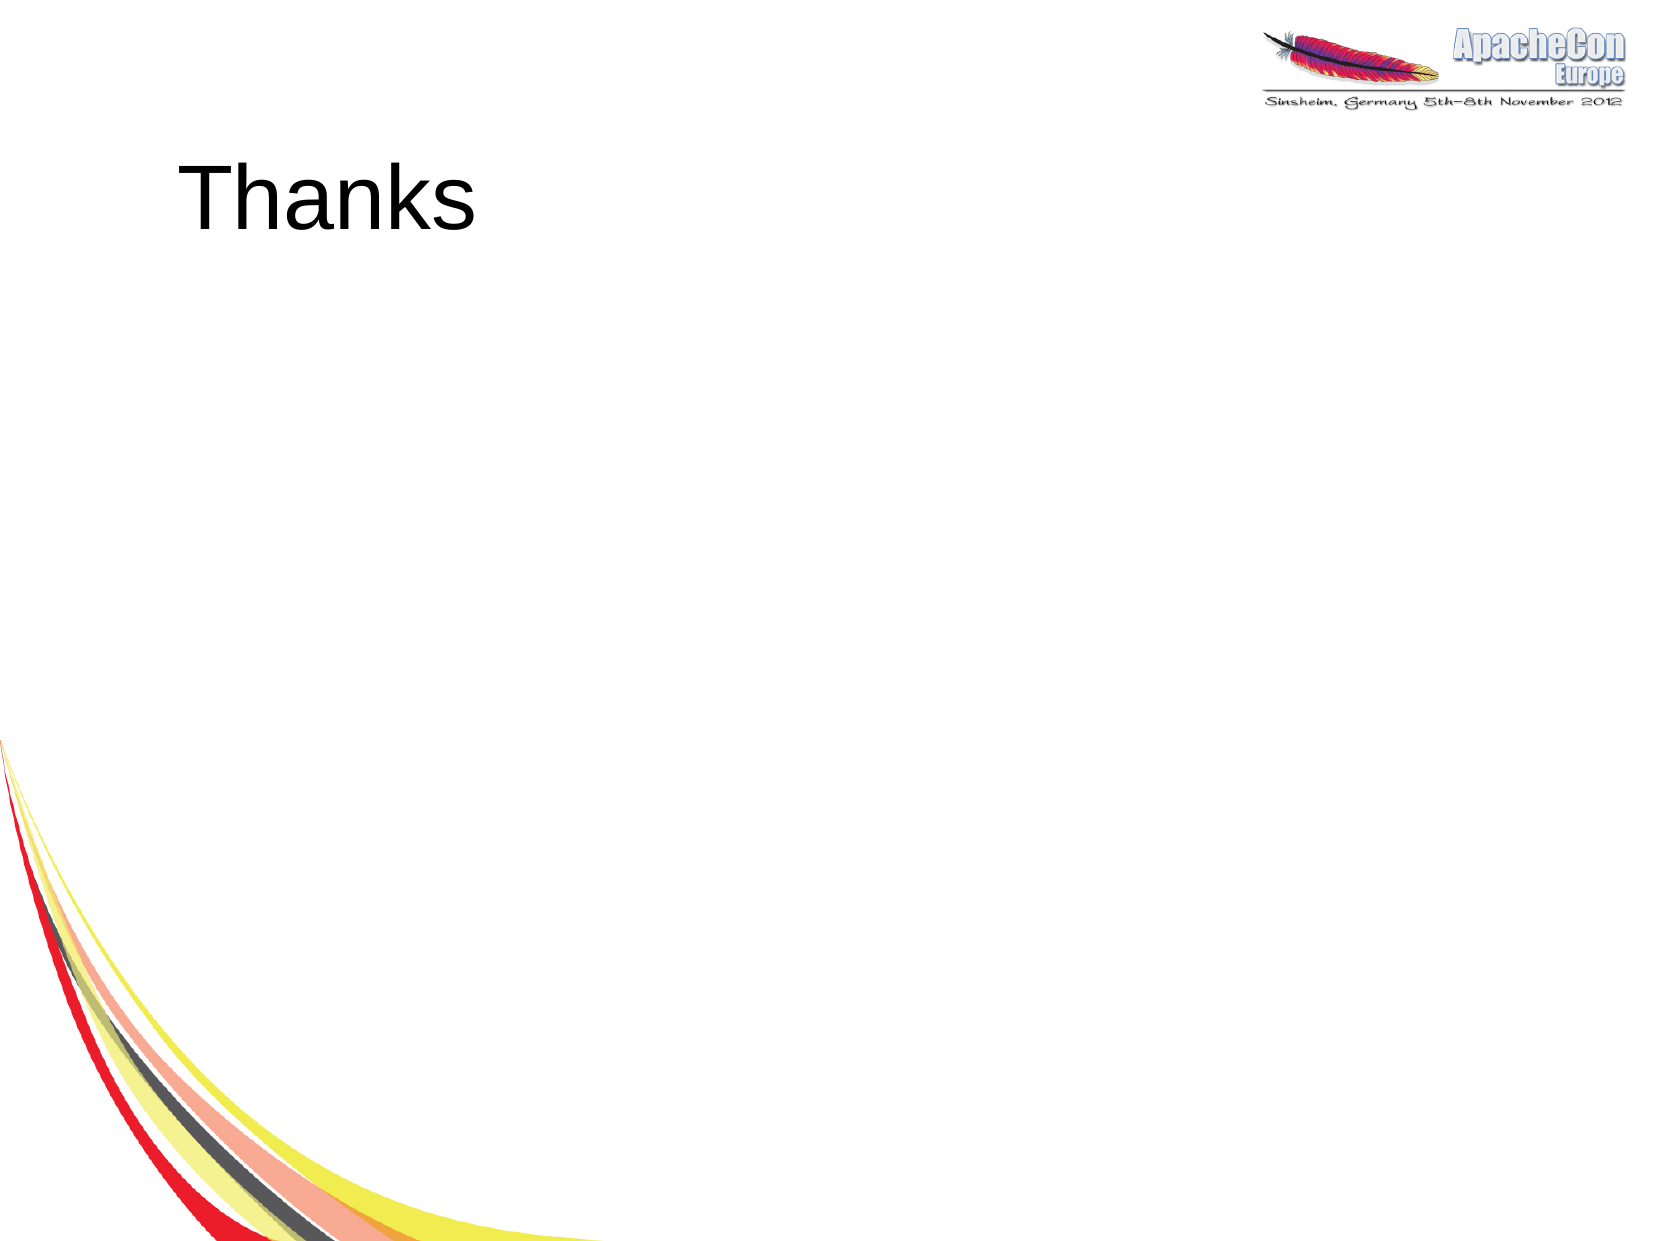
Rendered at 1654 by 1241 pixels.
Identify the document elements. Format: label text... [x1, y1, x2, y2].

picture [0, 0, 1654, 1241]
title Thanks [177, 146, 1536, 250]
